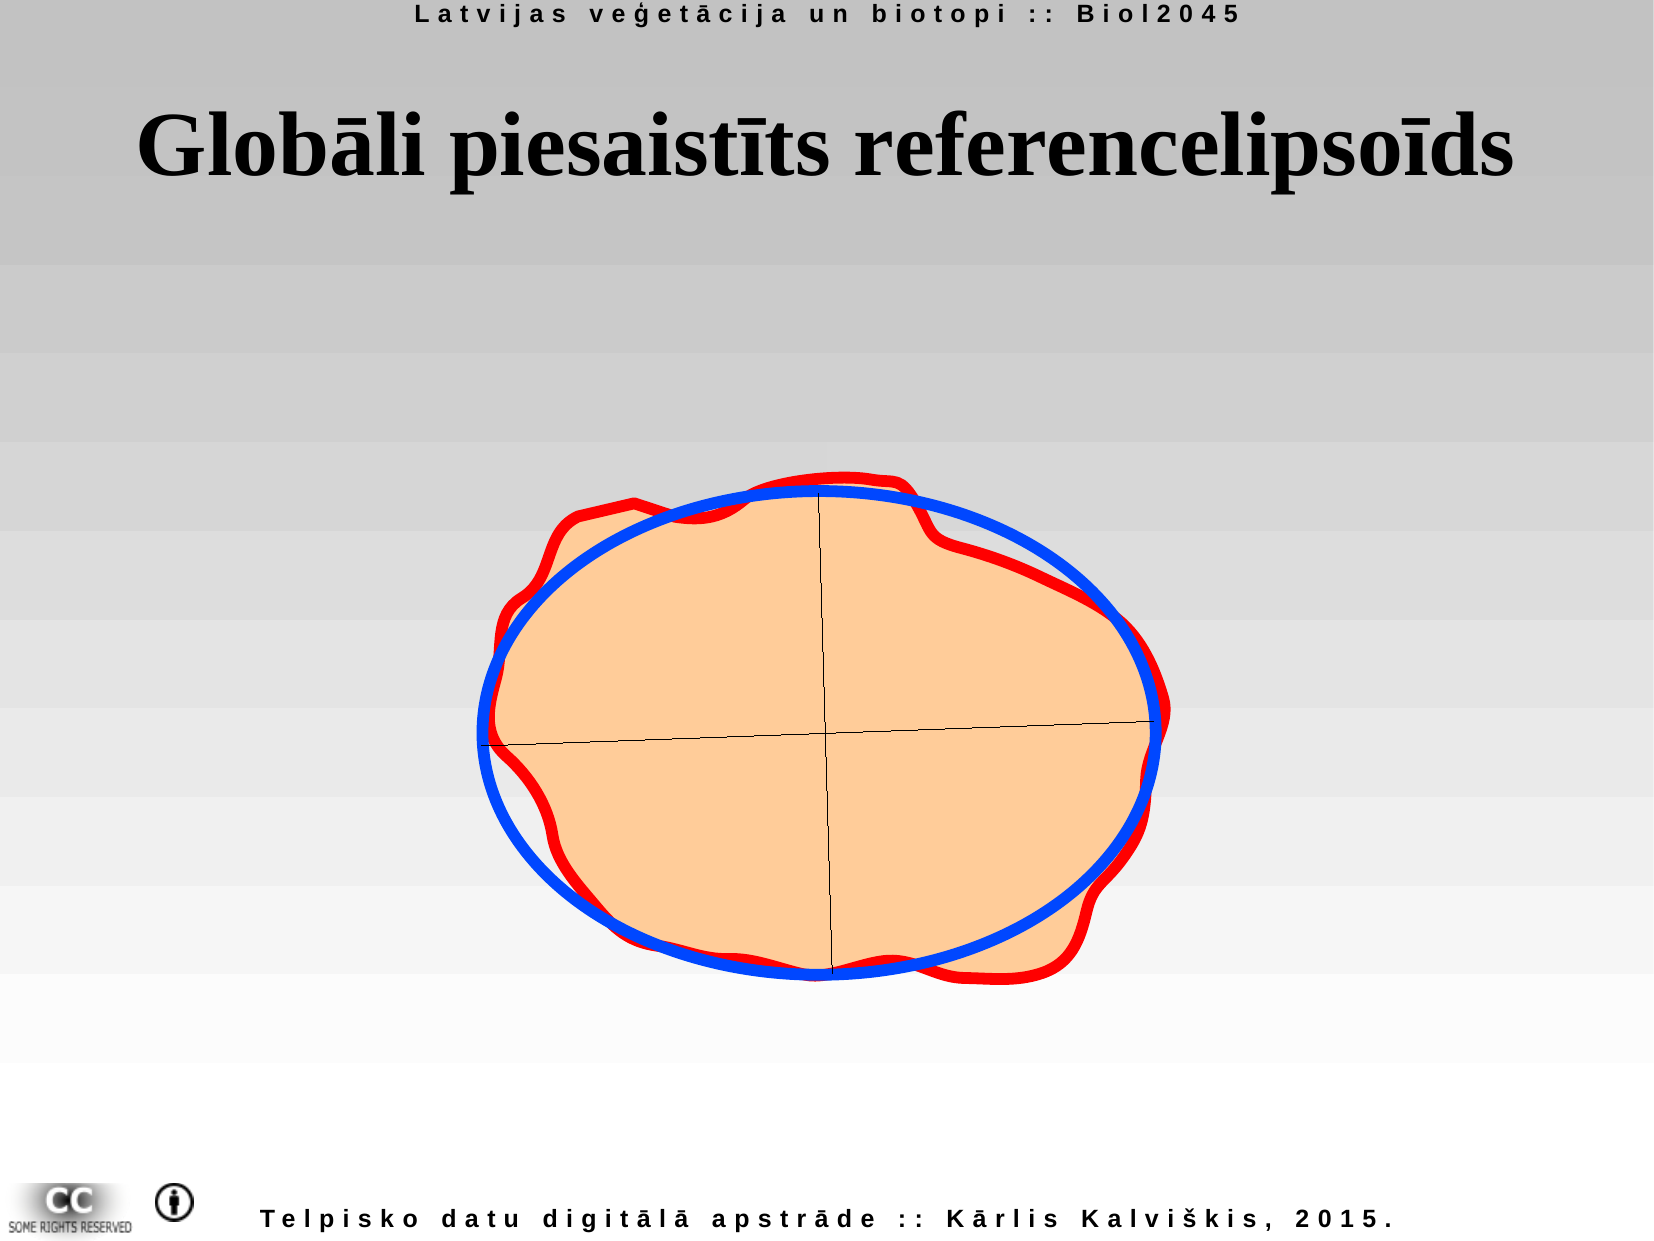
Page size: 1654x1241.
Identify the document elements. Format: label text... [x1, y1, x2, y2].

text_box [489, 497, 1149, 968]
title Globāli piesaistīts referencelipsoīds [0, 1, 1654, 287]
text_box [500, 503, 661, 640]
picture [0, 287, 1654, 1241]
text_box [1139, 643, 1165, 726]
text_box [771, 477, 911, 494]
text_box [927, 814, 1144, 980]
